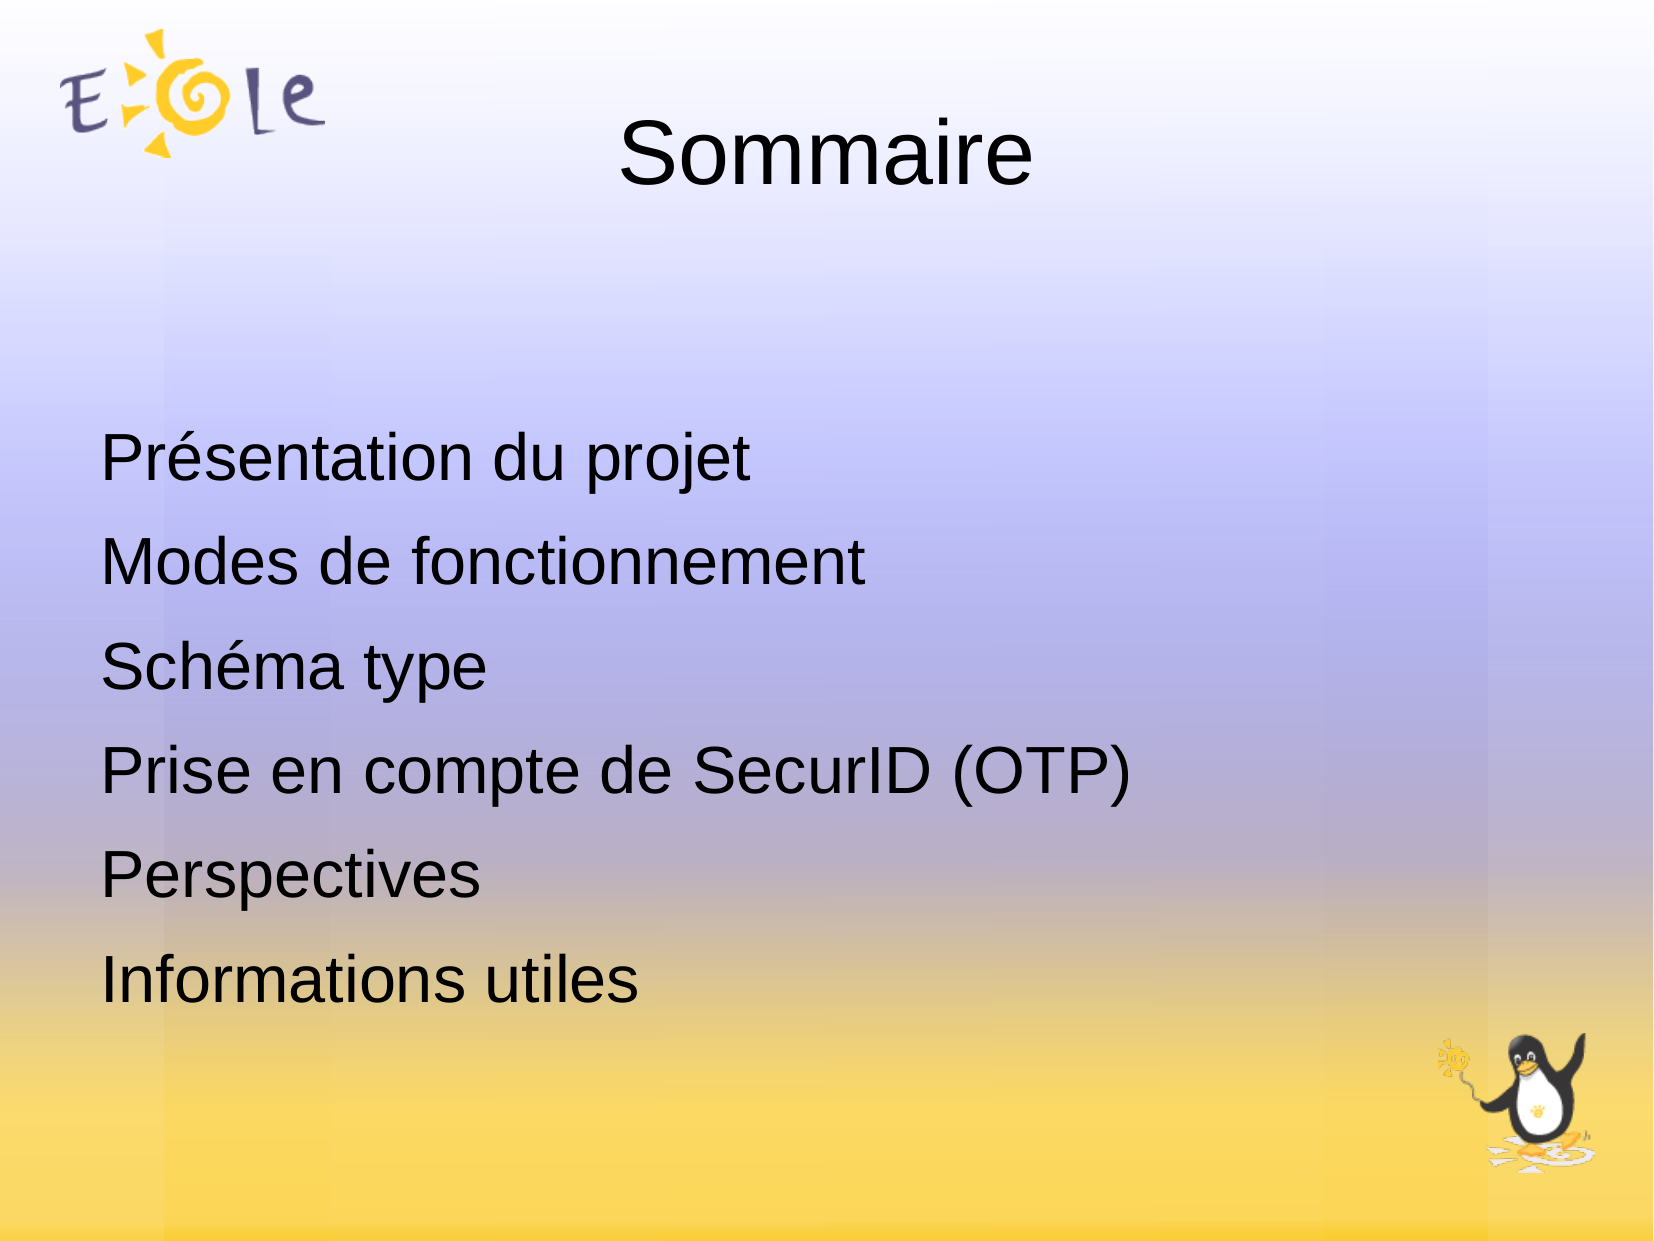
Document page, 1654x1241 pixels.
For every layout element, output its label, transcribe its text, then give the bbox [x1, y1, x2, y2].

title Sommaire [82, 56, 1571, 250]
list Présentation du projet Modes de fonctionnement Schéma type Prise en compte de SecurID (OTP) Perspectives Informations utiles [82, 420, 1571, 1067]
picture [0, 0, 1654, 1241]
